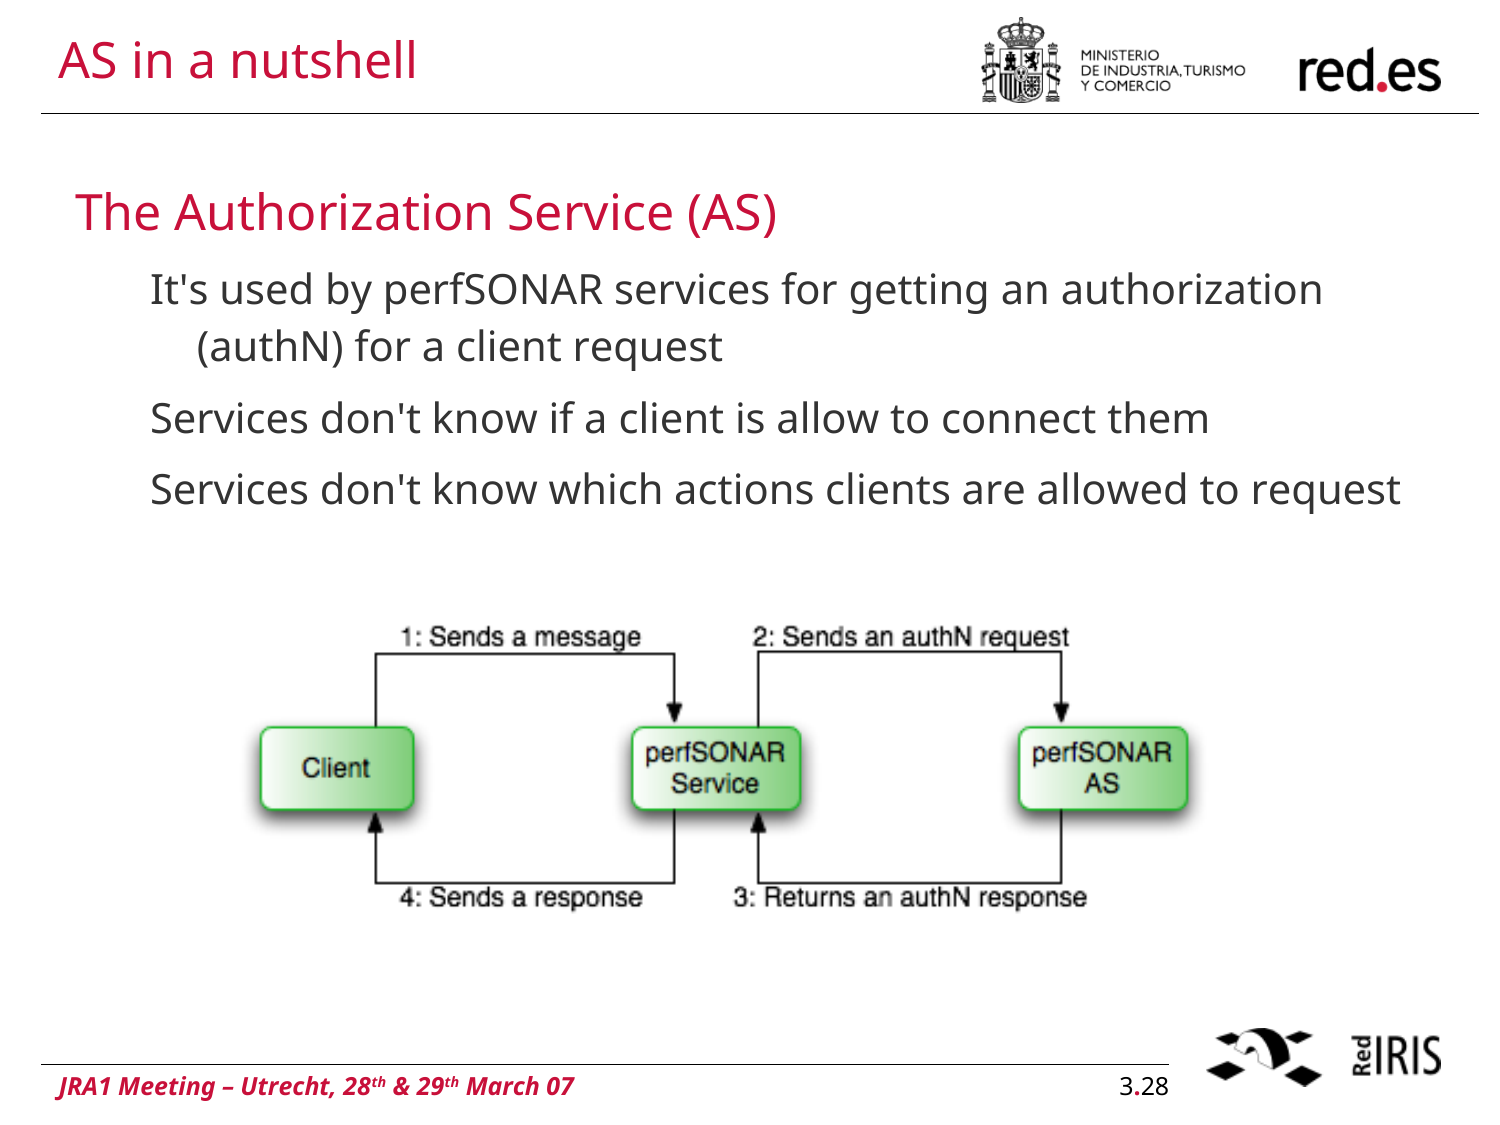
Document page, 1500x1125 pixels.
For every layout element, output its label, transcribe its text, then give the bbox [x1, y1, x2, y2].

picture [1206, 1028, 1441, 1087]
picture [981, 17, 1441, 103]
list The Authorization Service (AS) It's used by perfSONAR services for getting an authorization (authN) for a client request Services don't know if a client is allow to connect them Services don't know which actions clients are allowed to request [75, 177, 1425, 1024]
title AS in a nutshell [59, 29, 957, 89]
picture [236, 620, 1211, 916]
